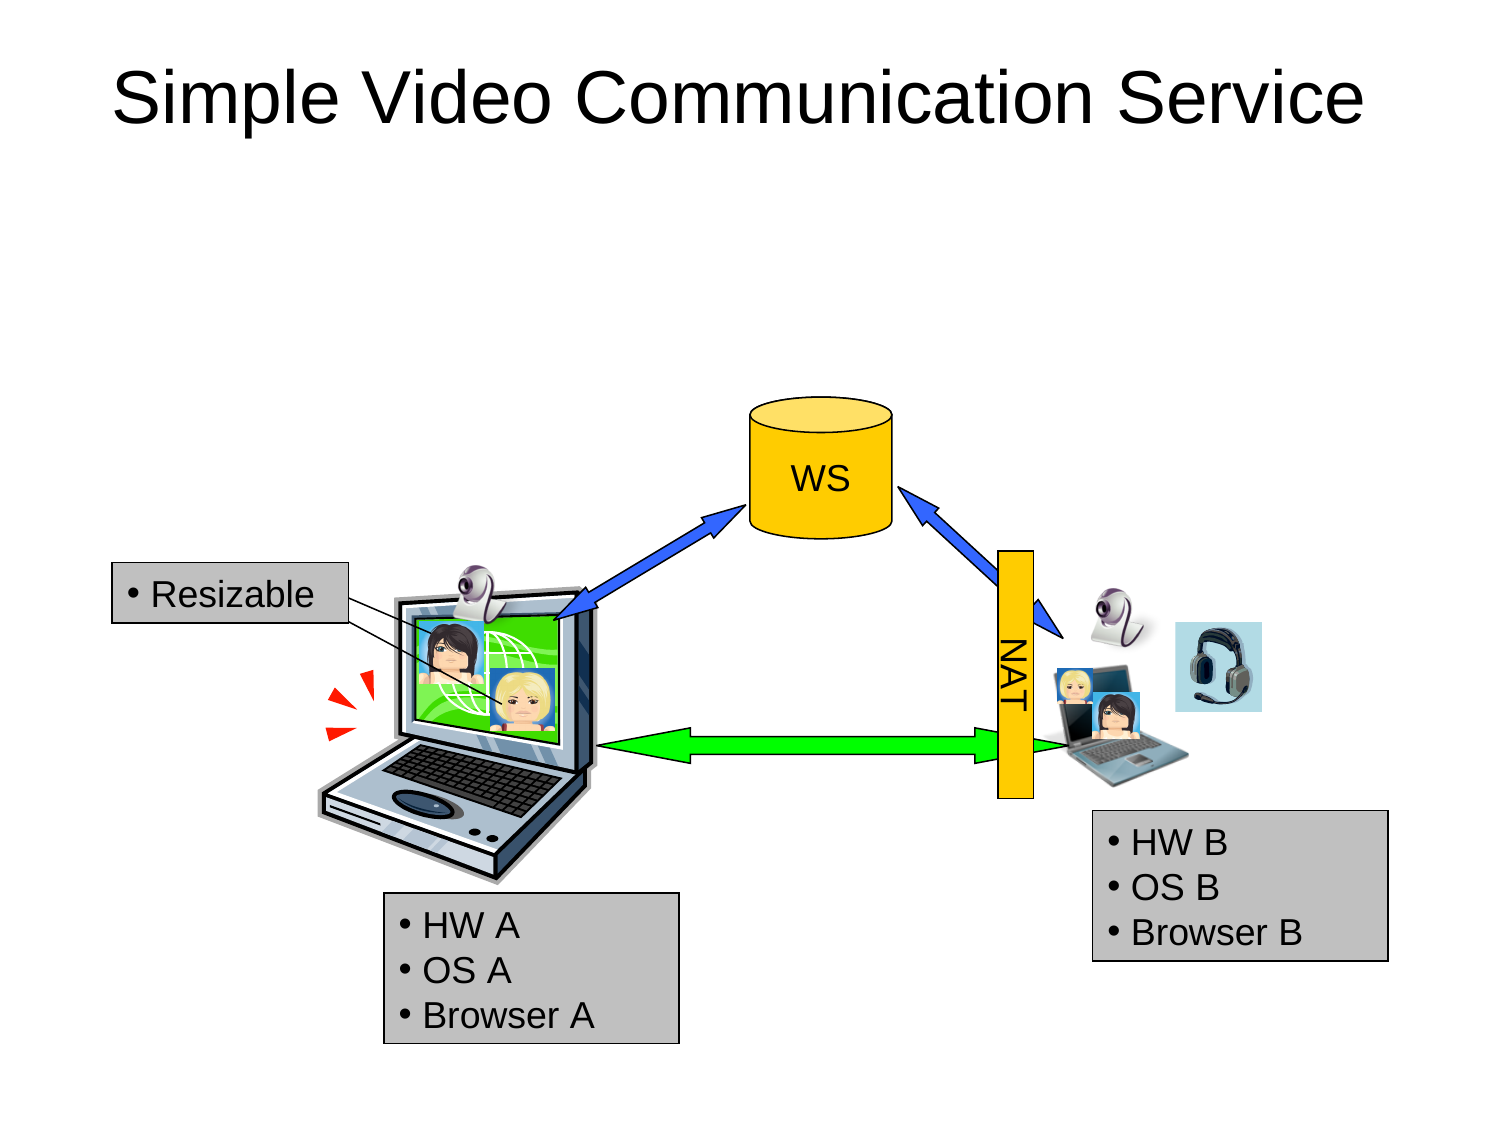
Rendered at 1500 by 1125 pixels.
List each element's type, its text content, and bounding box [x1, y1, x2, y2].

title Simple Video Communication Service [75, 41, 1426, 237]
text_box HW A OS A Browser A [383, 893, 680, 1044]
text_box [1034, 738, 1070, 753]
text_box Resizable [112, 562, 349, 623]
text_box HW B OS B Browser B [1092, 810, 1388, 962]
picture [1033, 571, 1263, 808]
text_box [553, 504, 746, 621]
text_box NAT [998, 550, 1034, 799]
picture [317, 548, 598, 886]
text_box [596, 727, 998, 764]
text_box [897, 486, 998, 587]
text_box [1034, 599, 1064, 639]
text_box WS [749, 415, 892, 539]
